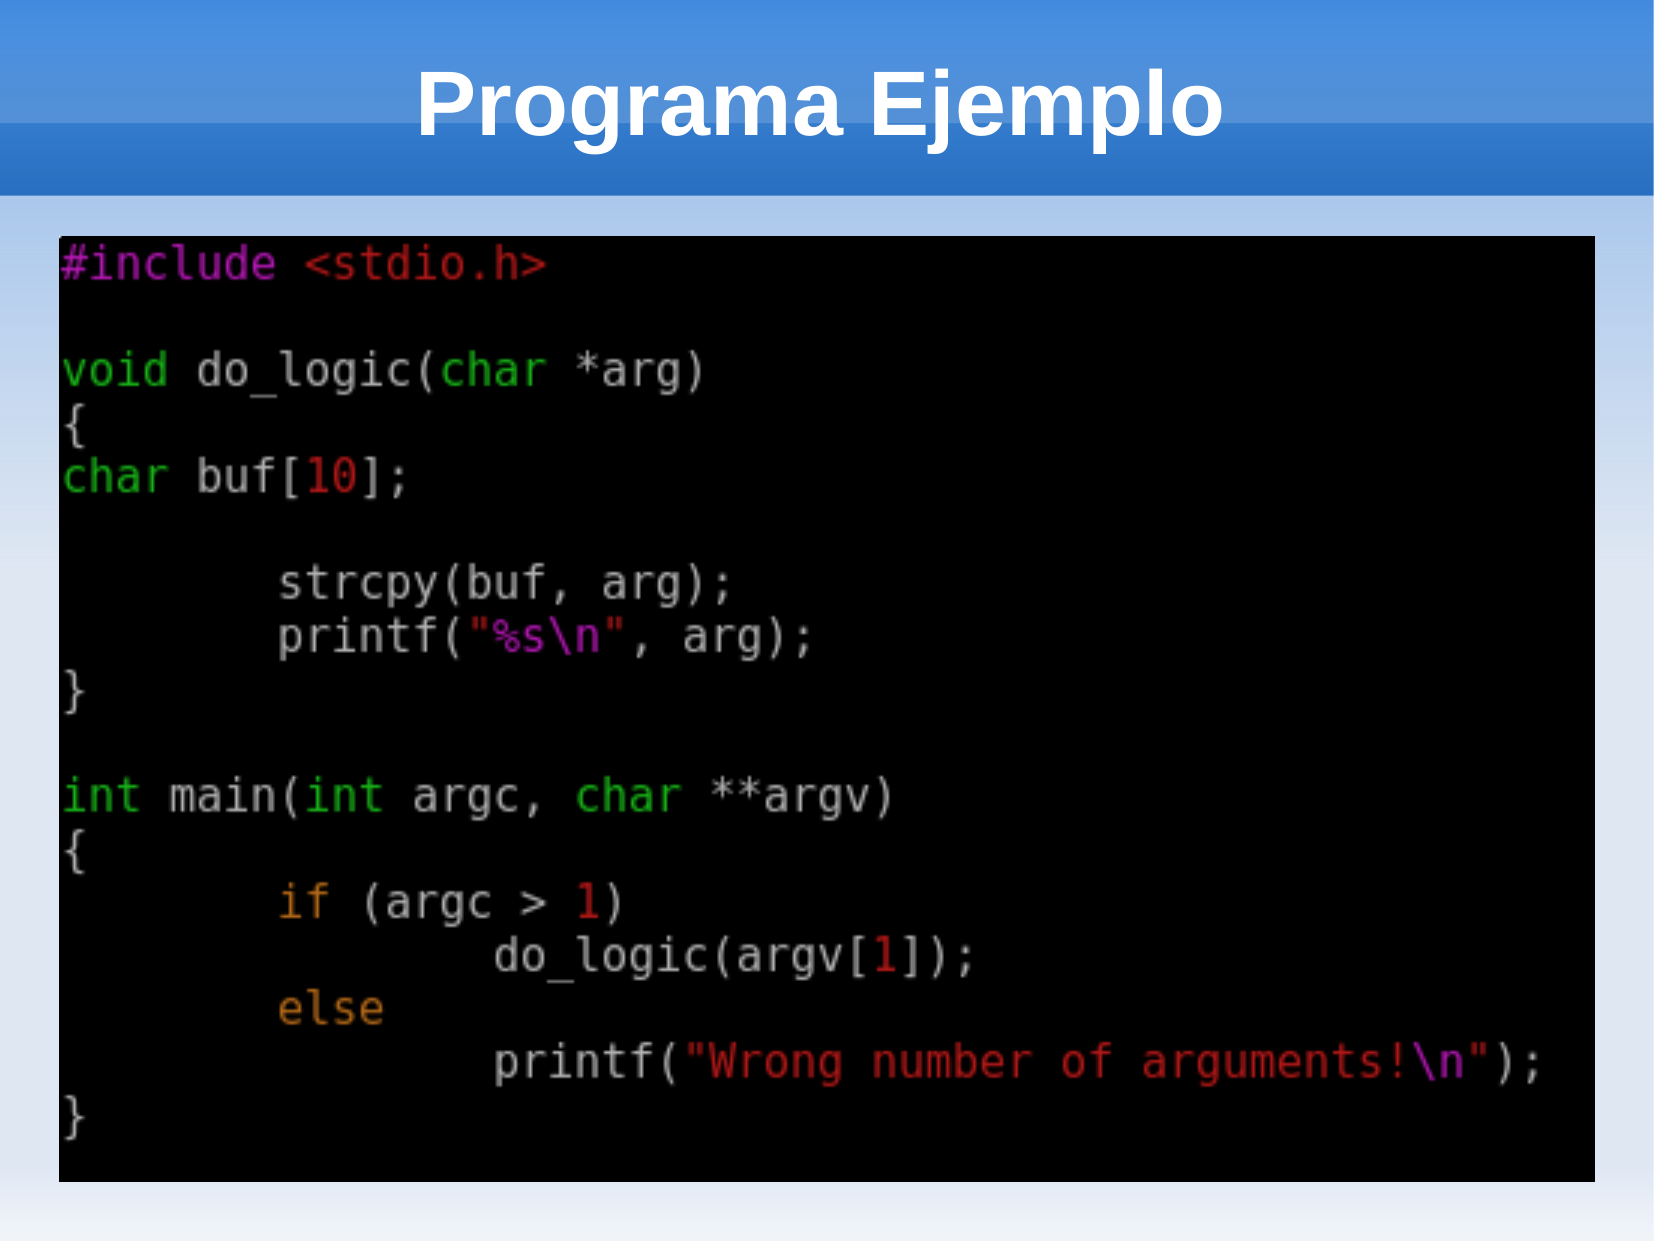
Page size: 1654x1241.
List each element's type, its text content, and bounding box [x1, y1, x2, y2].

picture [0, 0, 1654, 1241]
title Programa Ejemplo [76, 7, 1565, 200]
